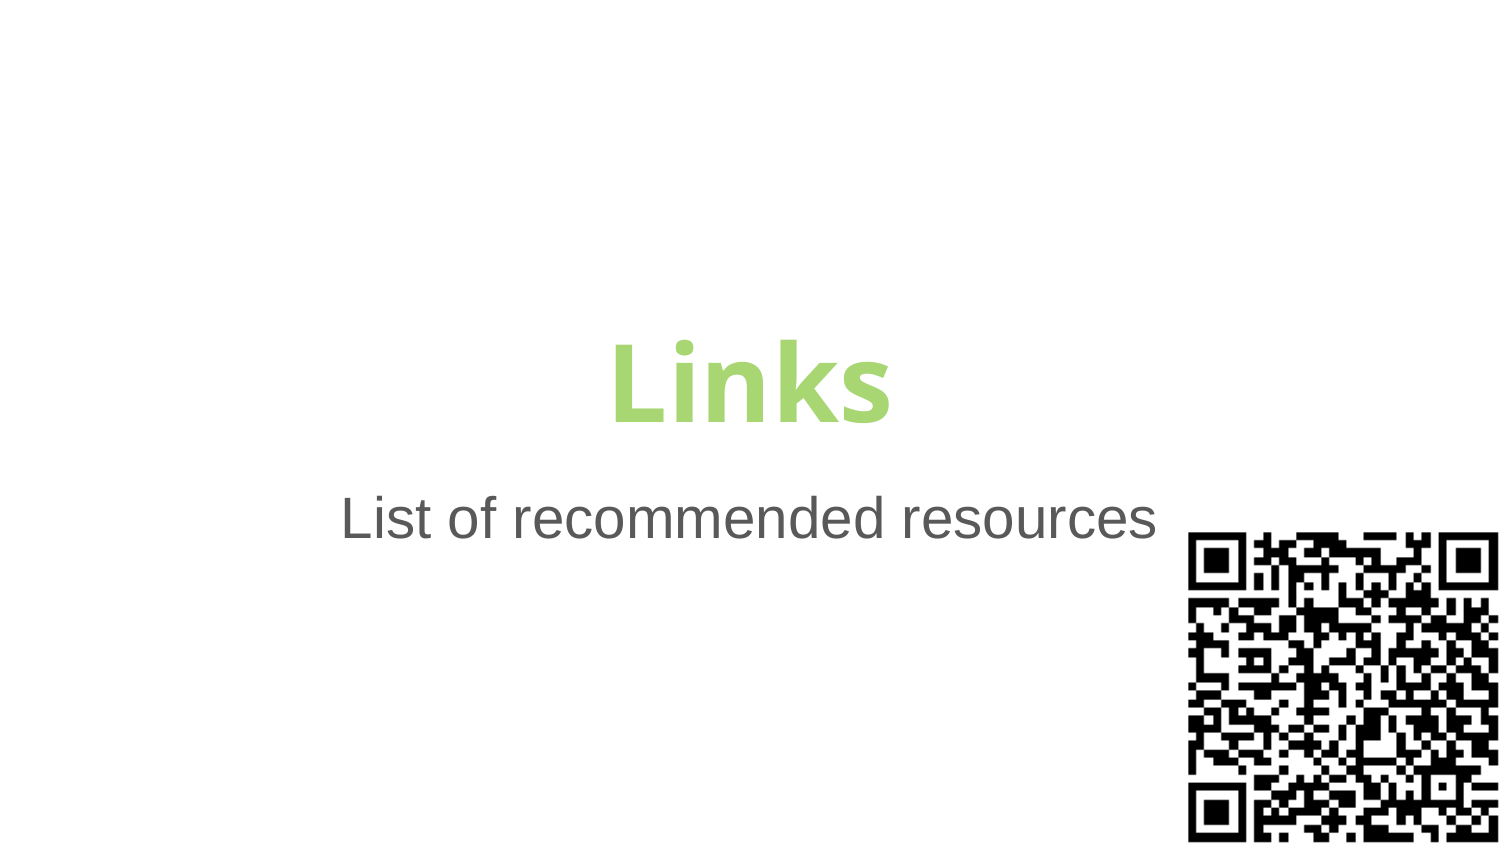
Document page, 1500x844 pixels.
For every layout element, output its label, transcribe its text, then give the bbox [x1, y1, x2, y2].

title Links [51, 122, 1449, 459]
picture [1187, 531, 1500, 844]
subtitle List of recommended resources [51, 464, 1449, 595]
